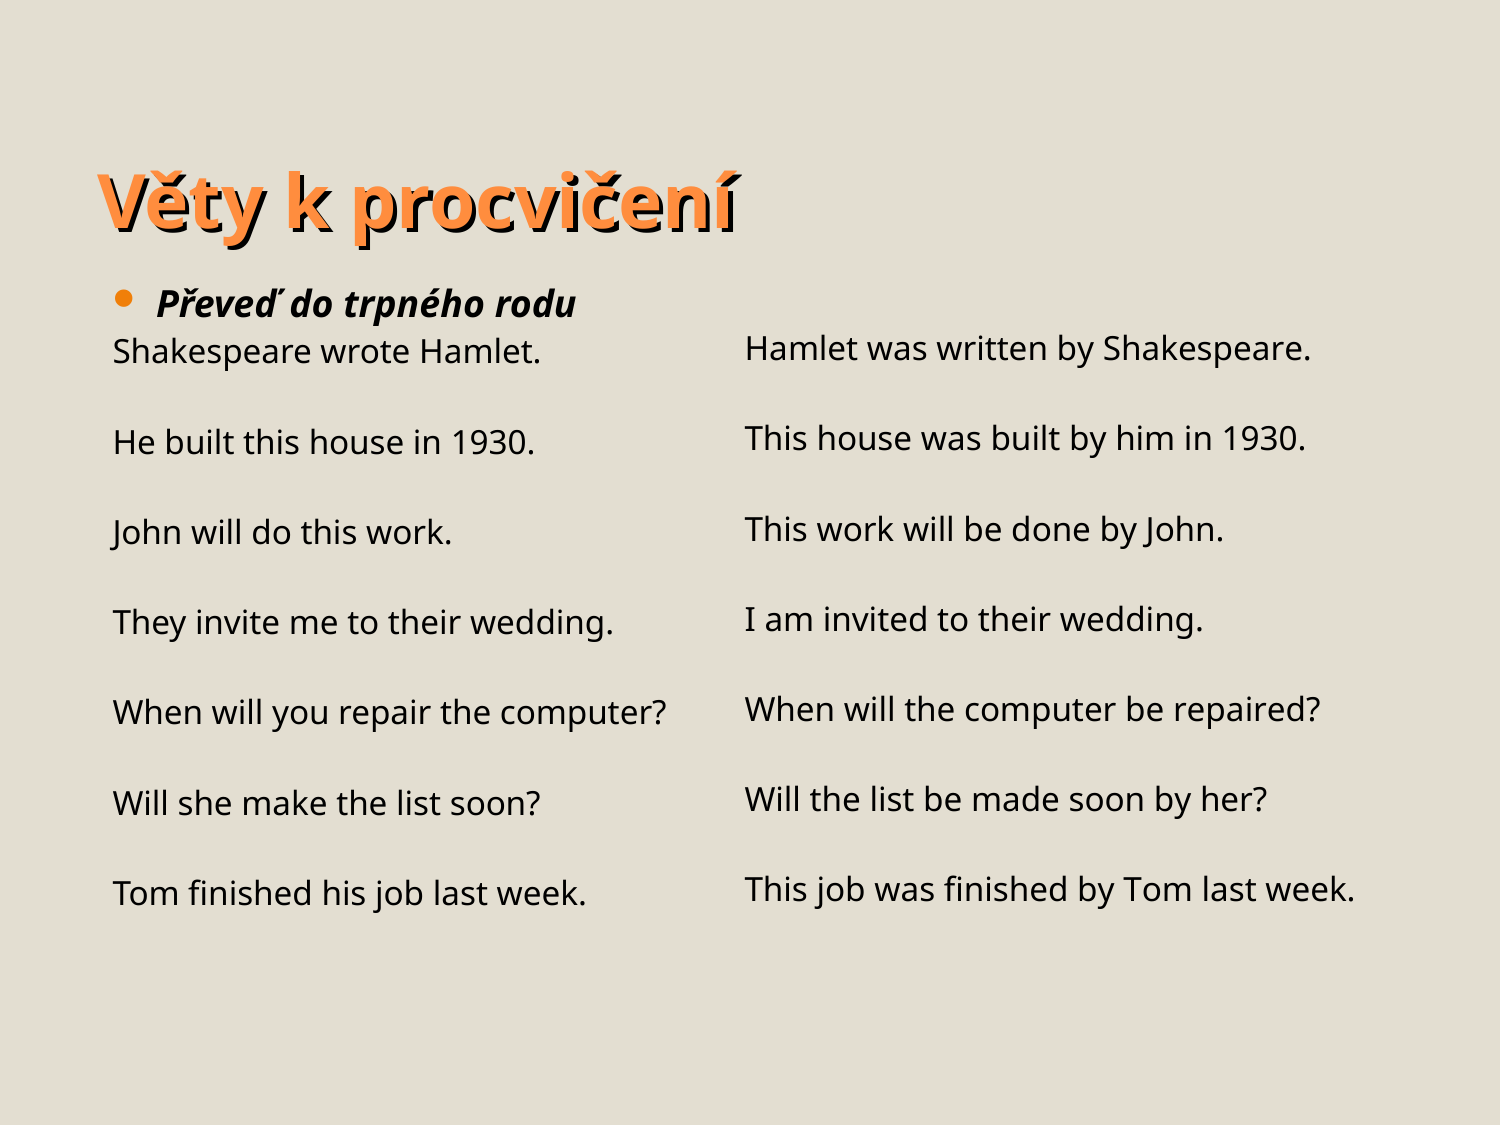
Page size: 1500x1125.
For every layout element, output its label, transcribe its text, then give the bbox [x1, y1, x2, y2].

text_box Hamlet was written by Shakespeare. This house was built by him in 1930. This work will be done by John. I am invited to their wedding. When will the computer be repaired? Will the list be made soon by her? This job was finished by Tom last week. [714, 267, 1447, 955]
title Věty k procvičení [82, 78, 1426, 251]
list Převeď do trpného rodu Shakespeare wrote Hamlet. He built this house in 1930. John will do this work. They invite me to their wedding. When will you repair the computer? Will she make the list soon? Tom finished his job last week. [82, 265, 786, 965]
